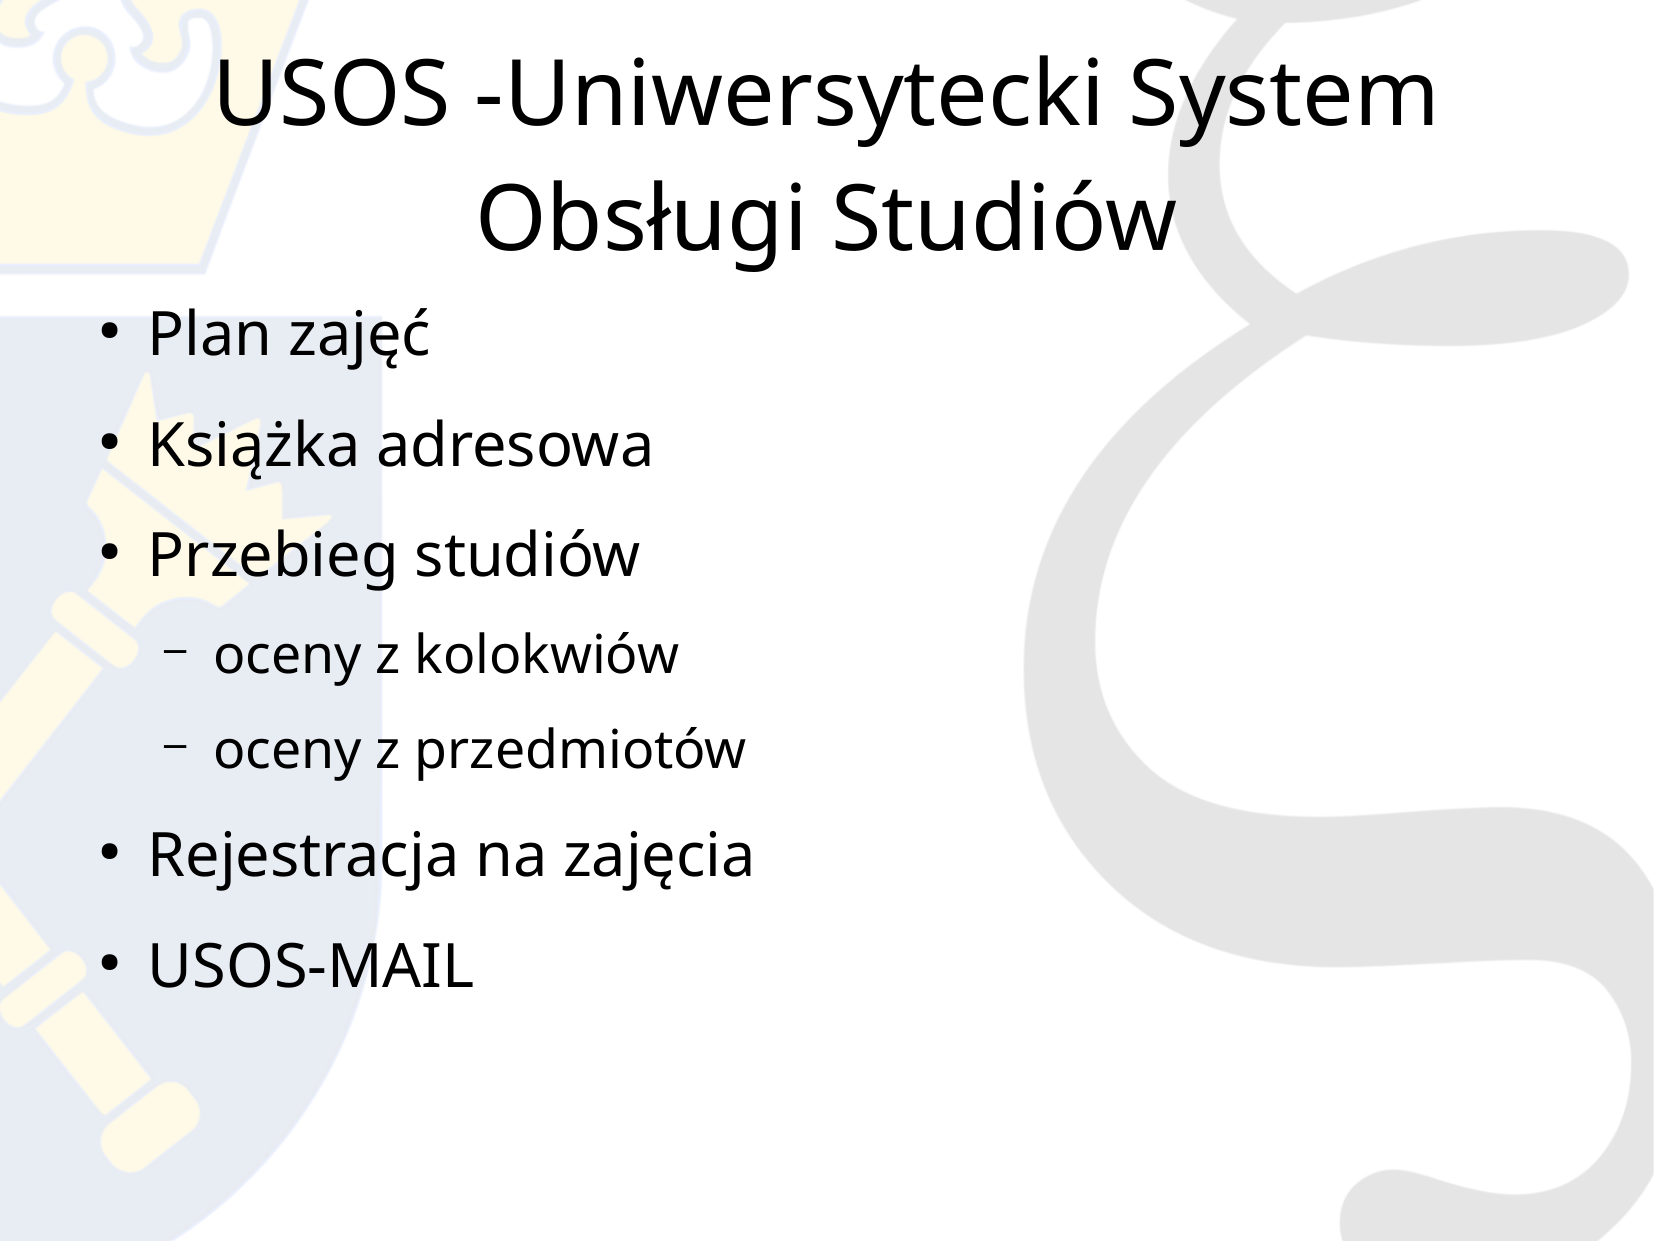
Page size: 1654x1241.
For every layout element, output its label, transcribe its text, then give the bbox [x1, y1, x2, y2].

picture [0, 0, 1654, 1241]
list Plan zajęć Książka adresowa Przebieg studiów oceny z kolokwiów oceny z przedmiotów Rejestracja na zajęcia USOS-MAIL [82, 290, 1571, 1010]
title USOS -Uniwersytecki System Obsługi Studiów [82, 49, 1571, 257]
